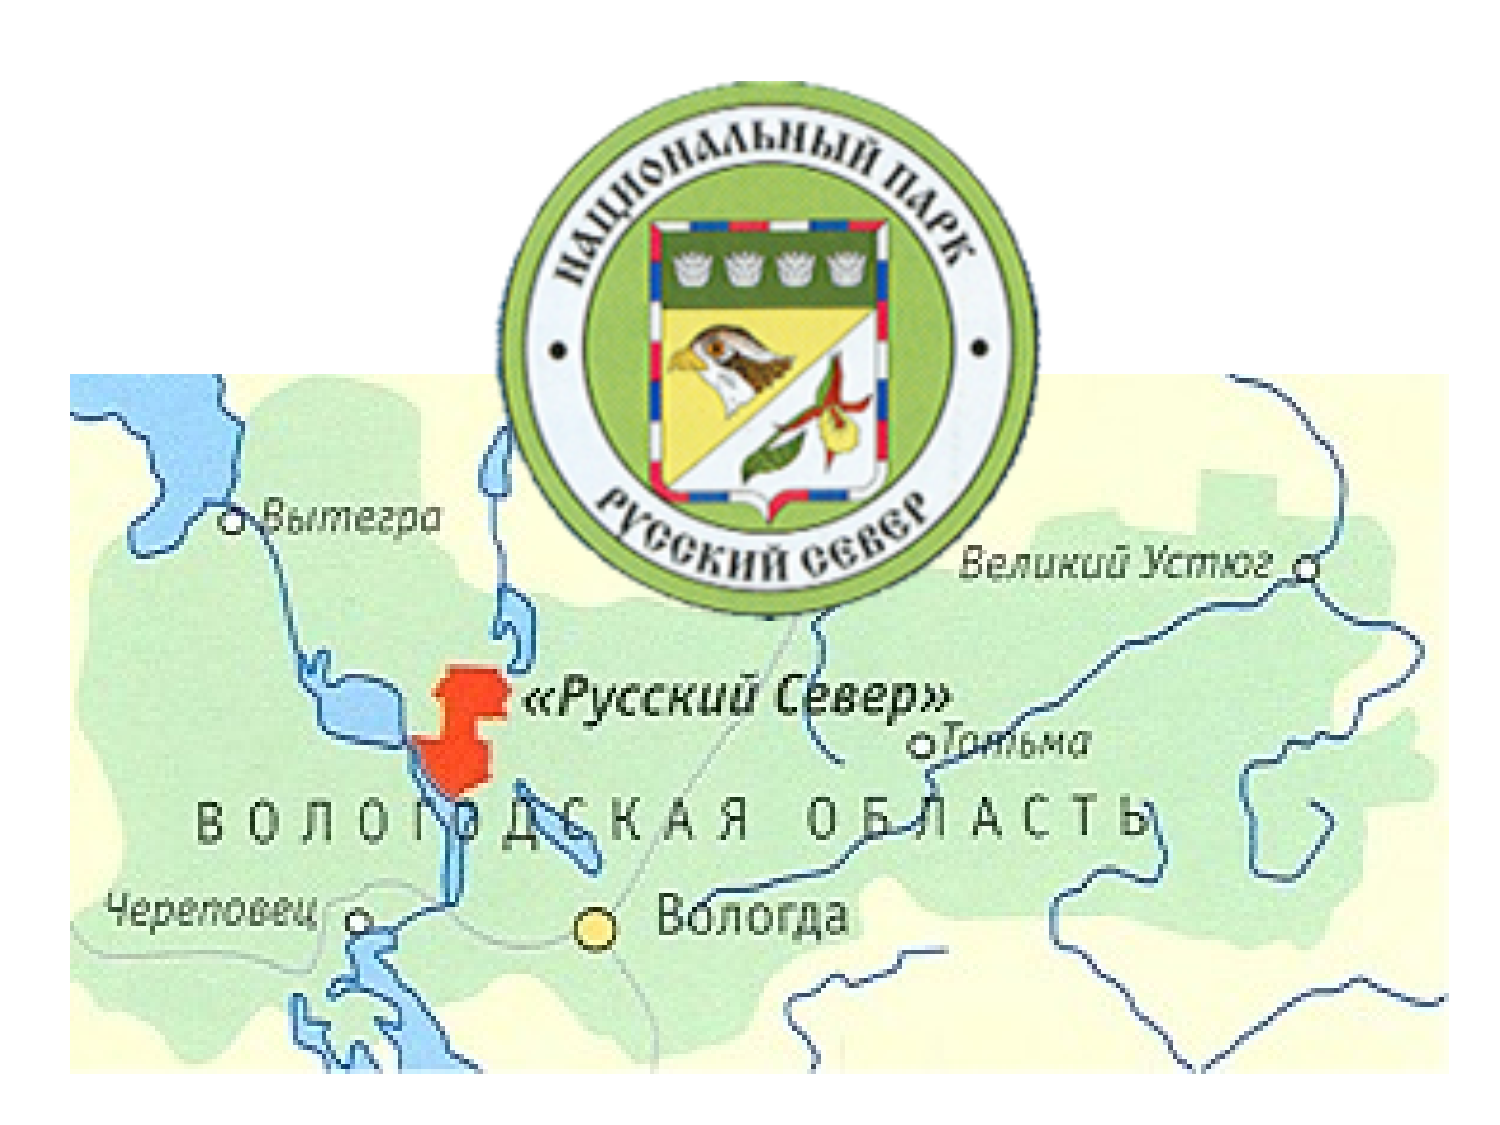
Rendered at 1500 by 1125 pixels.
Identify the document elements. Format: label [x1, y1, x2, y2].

picture [70, 81, 1449, 1074]
